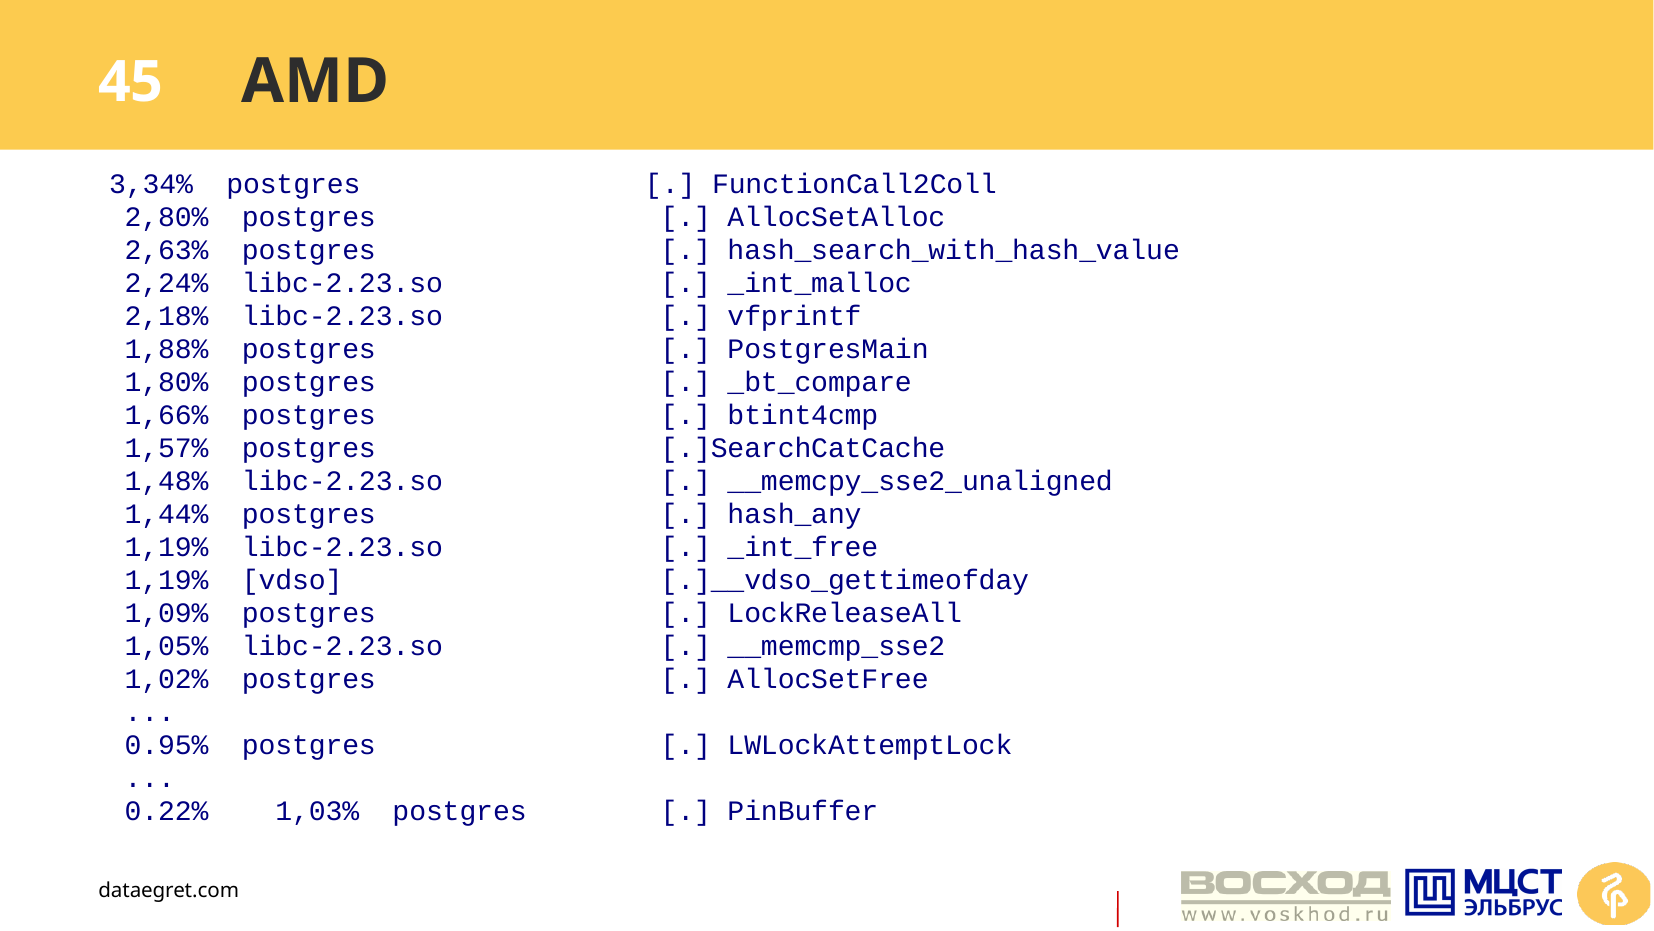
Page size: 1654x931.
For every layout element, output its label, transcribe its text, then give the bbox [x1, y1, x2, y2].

text_box 45 [83, 44, 216, 122]
list dataegret.com [83, 872, 889, 910]
picture [1402, 868, 1562, 916]
picture [1181, 871, 1391, 921]
picture [1577, 862, 1651, 925]
title AMD [226, 44, 1569, 122]
text_box 3,34% postgres [.] FunctionCall2Coll 2,80% postgres [.] AllocSetAlloc 2,63% postgres [.] hash_search_with_hash_value 2,24% libc-2.23.so [.] _int_malloc 2,18% libc-2.23.so [.] vfprintf 1,88% postgres [.] PostgresMain 1,80% postgres [.] _bt_compare 1,66% postgres [.] btint4cmp 1,57% postgres [.]SearchCatCache 1,48% libc-2.23.so [.] __memcpy_sse2_unaligned 1,44% postgres [.] hash_any 1,19% libc-2.23.so [.] _int_free 1,19% [vdso] [.]__vdso_gettimeofday 1,09% postgres [.] LockReleaseAll 1,05% libc-2.23.so [.] __memcmp_sse2 1,02% postgres [.] AllocSetFree ... 0.95% postgres [.] LWLockAttemptLock ... 0.22% 1,03% postgres [.] PinBuffer [42, 159, 1276, 835]
